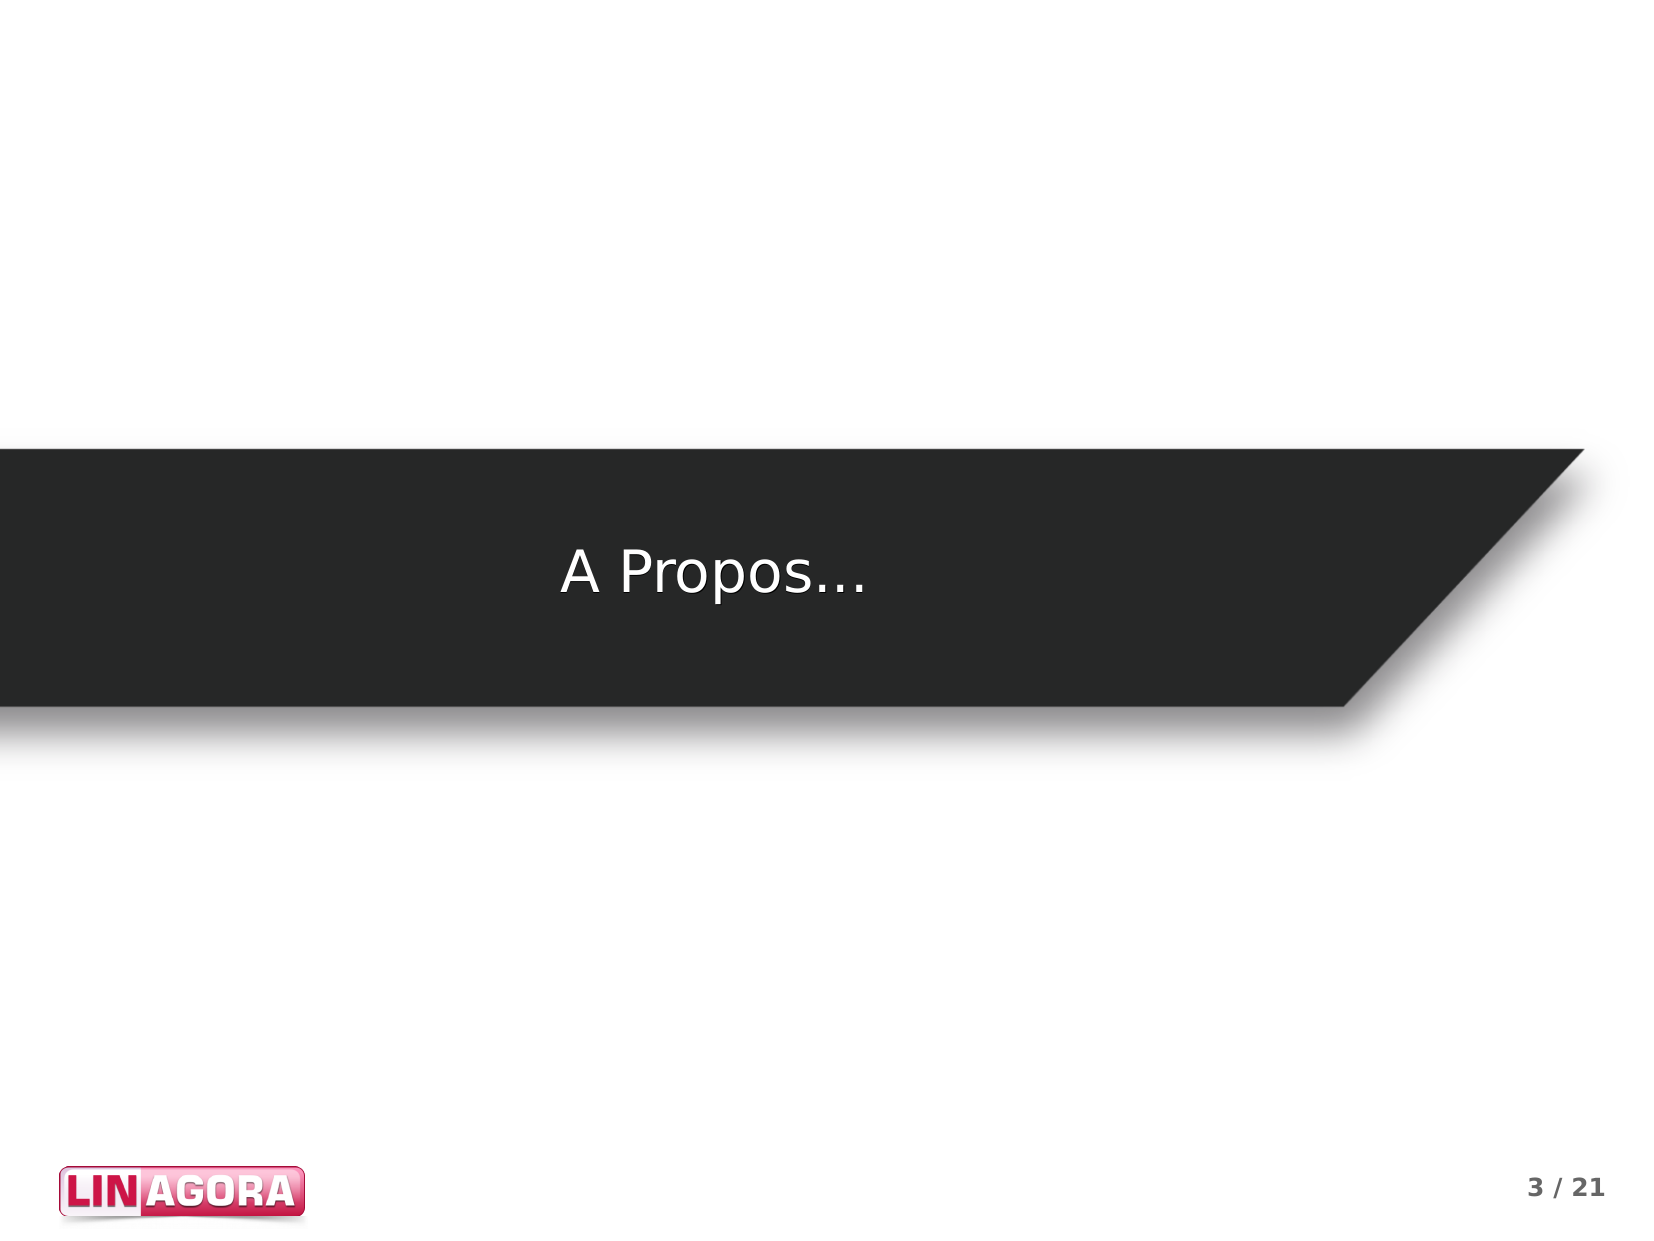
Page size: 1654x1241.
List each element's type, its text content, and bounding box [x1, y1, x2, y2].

picture [59, 1166, 308, 1229]
picture [0, 416, 1630, 792]
title A Propos... [82, 460, 1347, 686]
